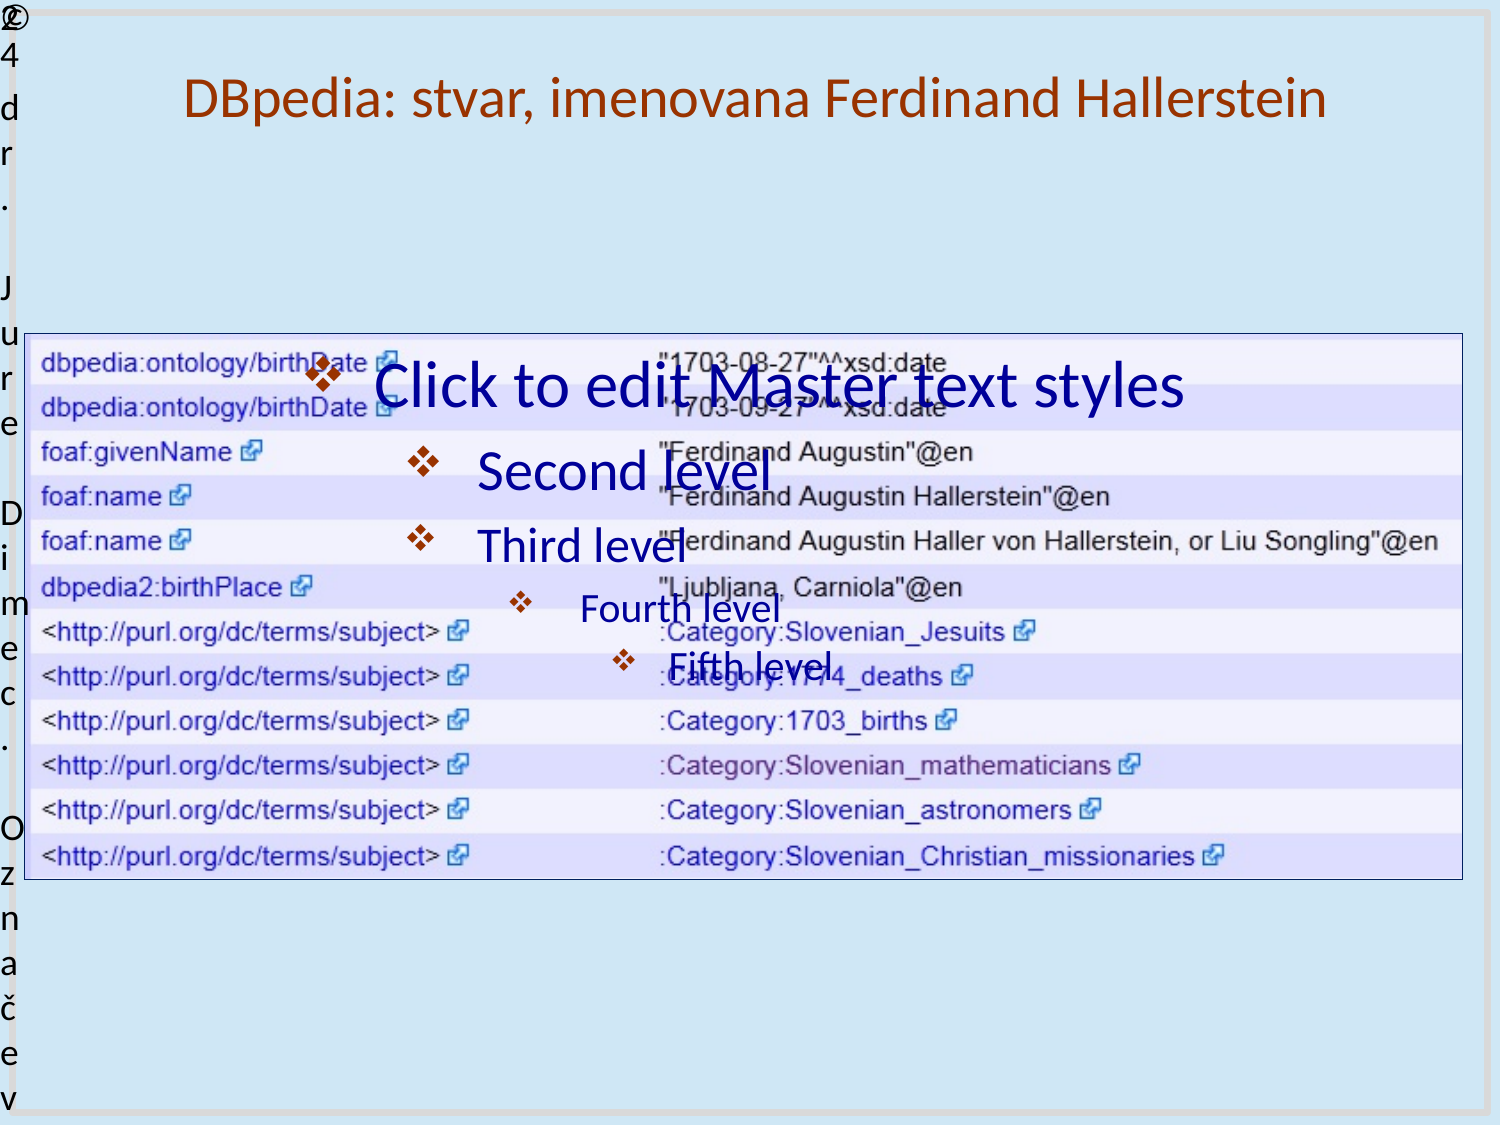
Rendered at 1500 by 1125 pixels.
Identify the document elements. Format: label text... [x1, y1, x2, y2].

picture [24, 333, 1463, 880]
title DBpedia: stvar, imenovana Ferdinand Hallerstein [37, 37, 1475, 150]
